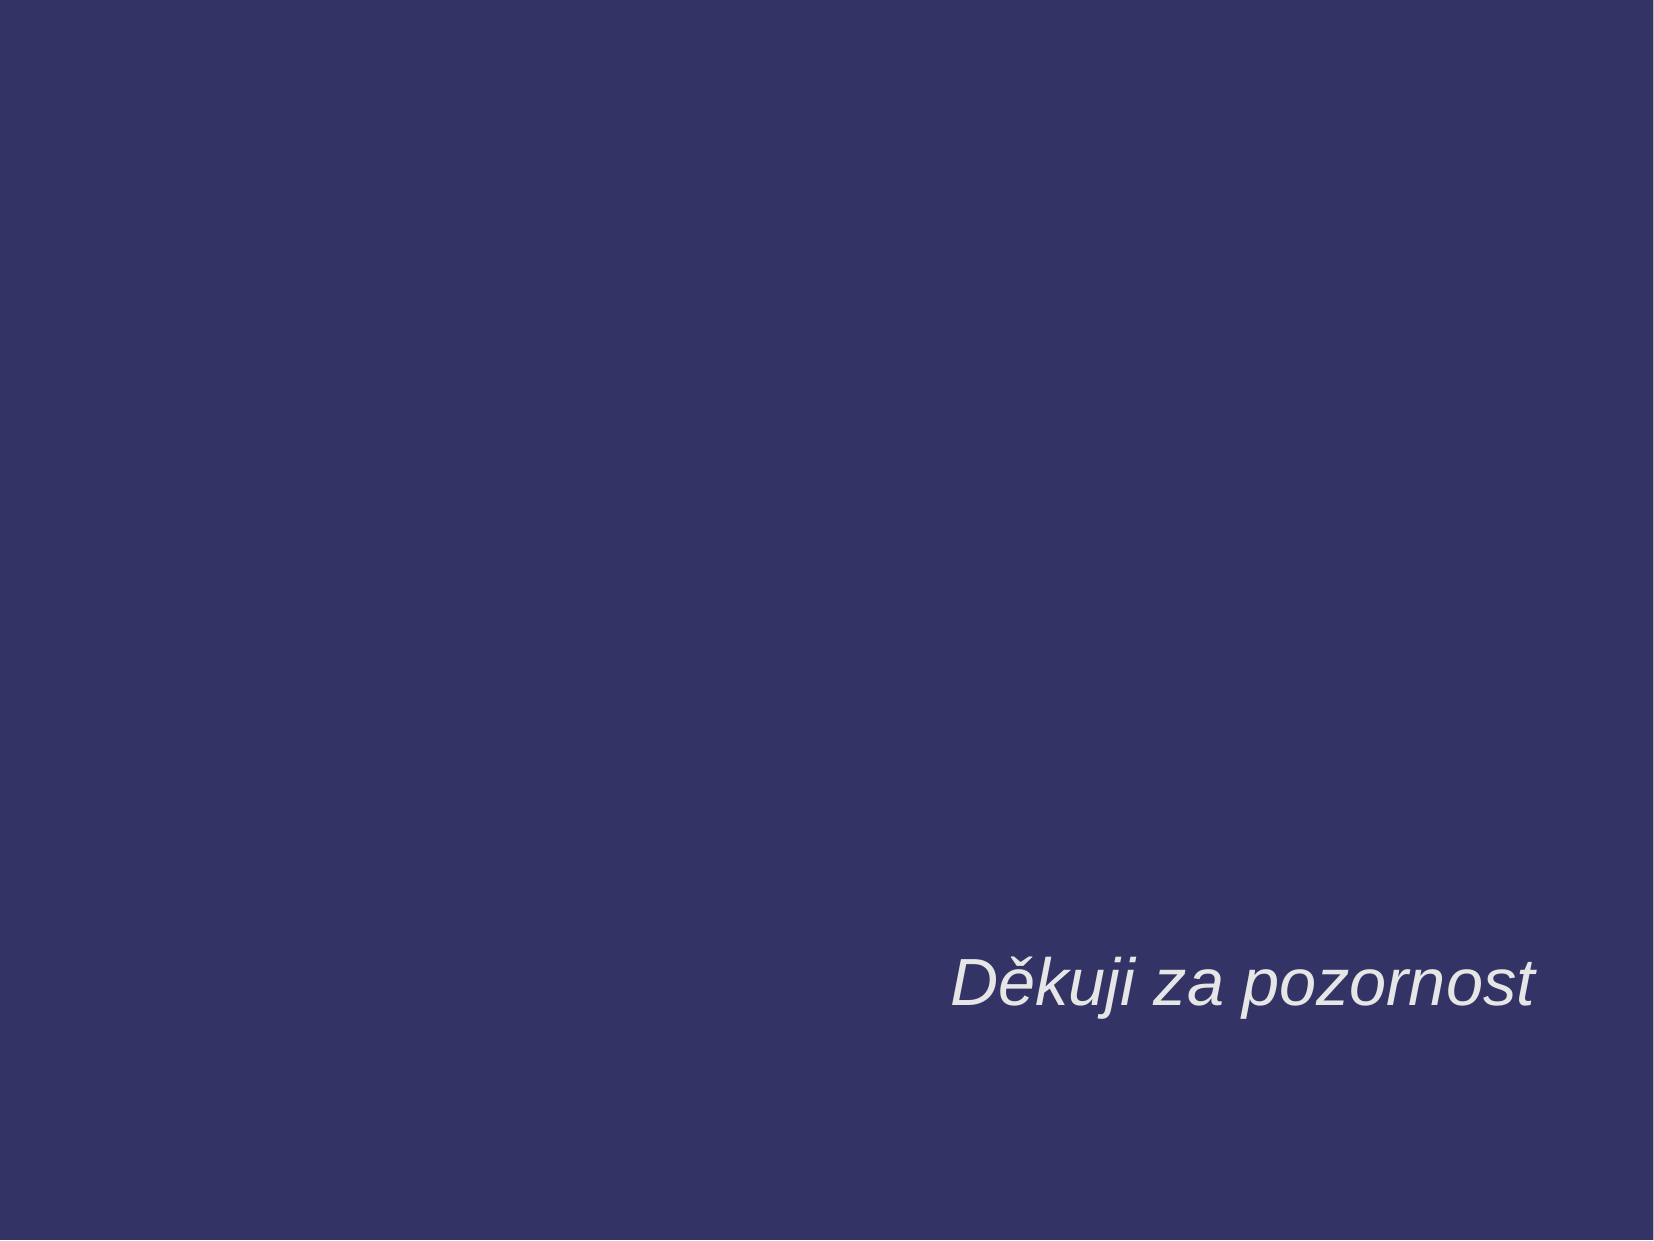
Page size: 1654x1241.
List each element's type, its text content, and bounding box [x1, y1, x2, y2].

list Děkuji za pozornost [174, 944, 1536, 1123]
